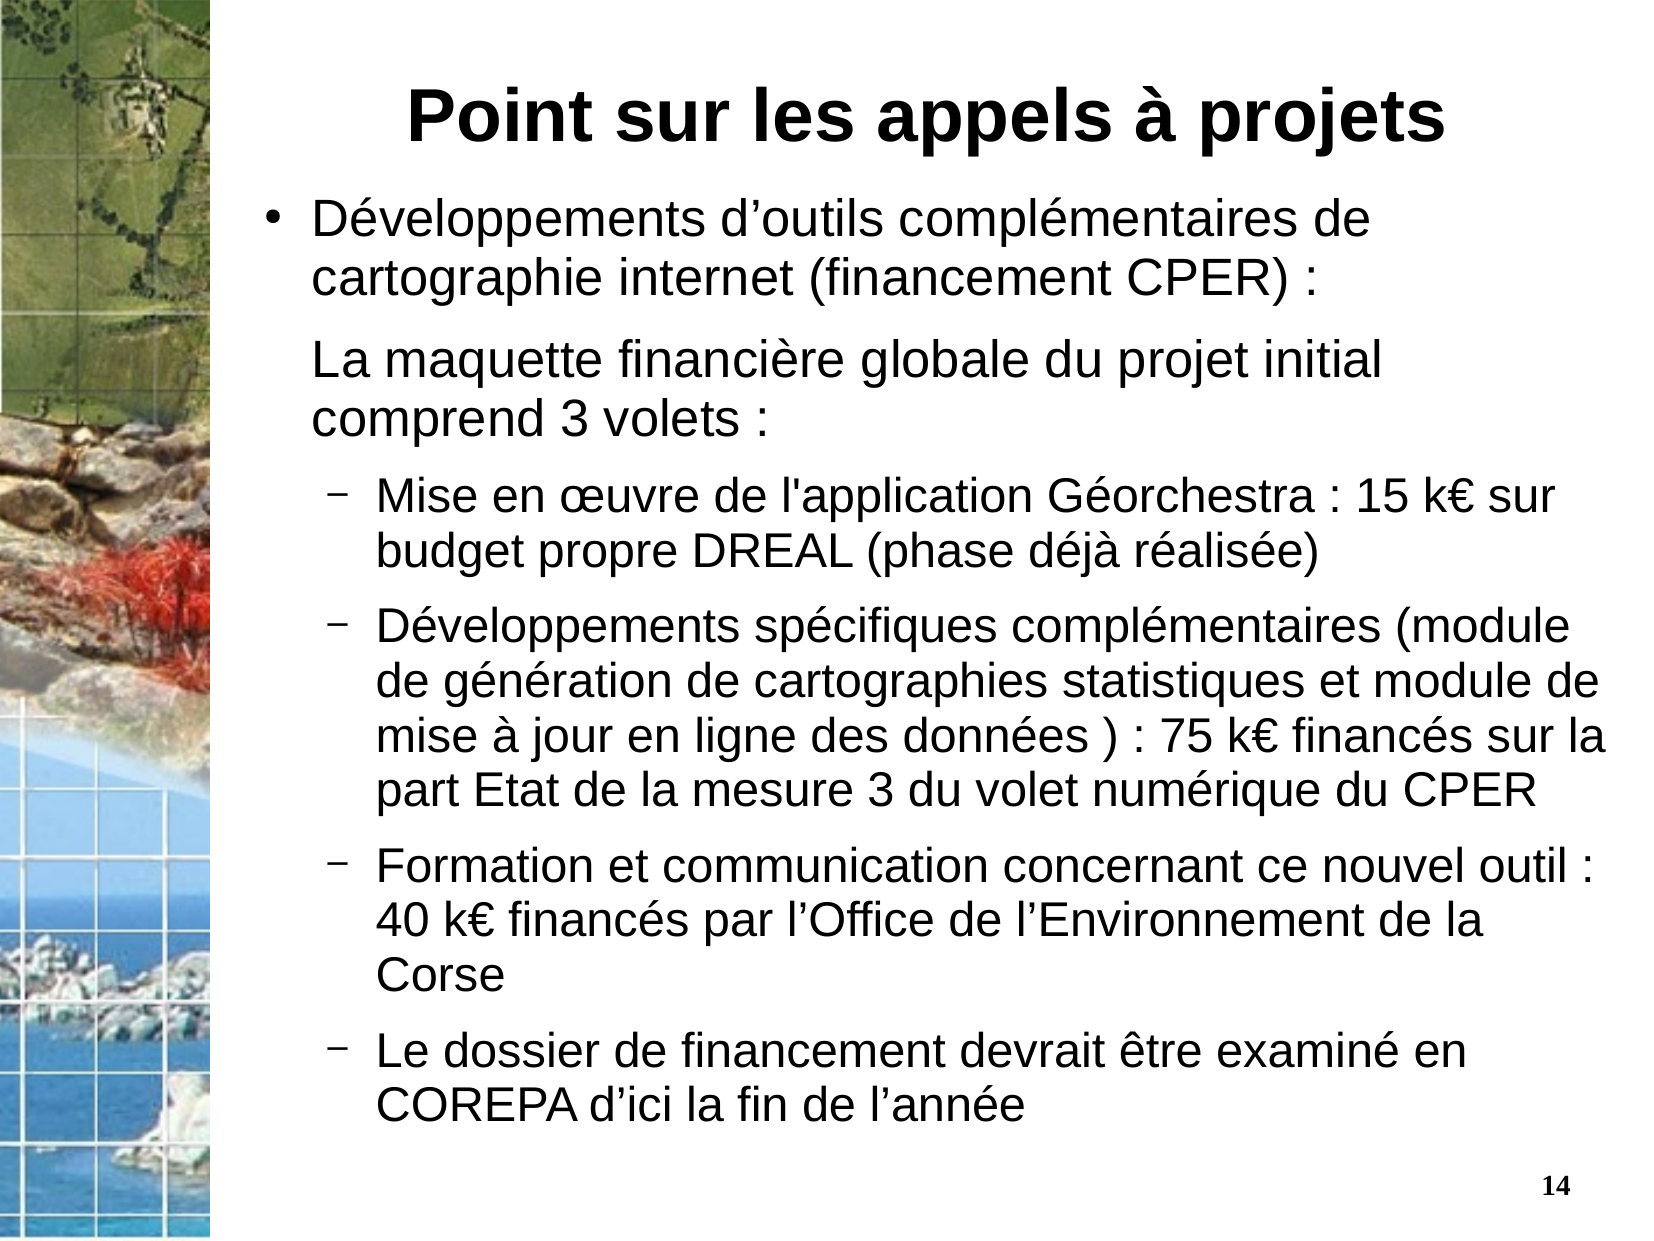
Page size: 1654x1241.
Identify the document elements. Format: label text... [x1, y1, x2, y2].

picture [0, 0, 210, 1241]
list Développements d’outils complémentaires de cartographie internet (financement CPER) : La maquette financière globale du projet initial comprend 3 volets : Mise en œuvre de l'application Géorchestra : 15 k€ sur budget propre DREAL (phase déjà réalisée) Développements spécifiques complémentaires (module de génération de cartographies statistiques et module de mise à jour en ligne des données ) : 75 k€ financés sur la part Etat de la mesure 3 du volet numérique du CPER Formation et communication concernant ce nouvel outil : 40 k€ financés par l’Office de l’Environnement de la Corse Le dossier de financement devrait être examiné en COREPA d’ici la fin de l’année [248, 188, 1619, 1158]
title Point sur les appels à projets [248, 11, 1571, 188]
